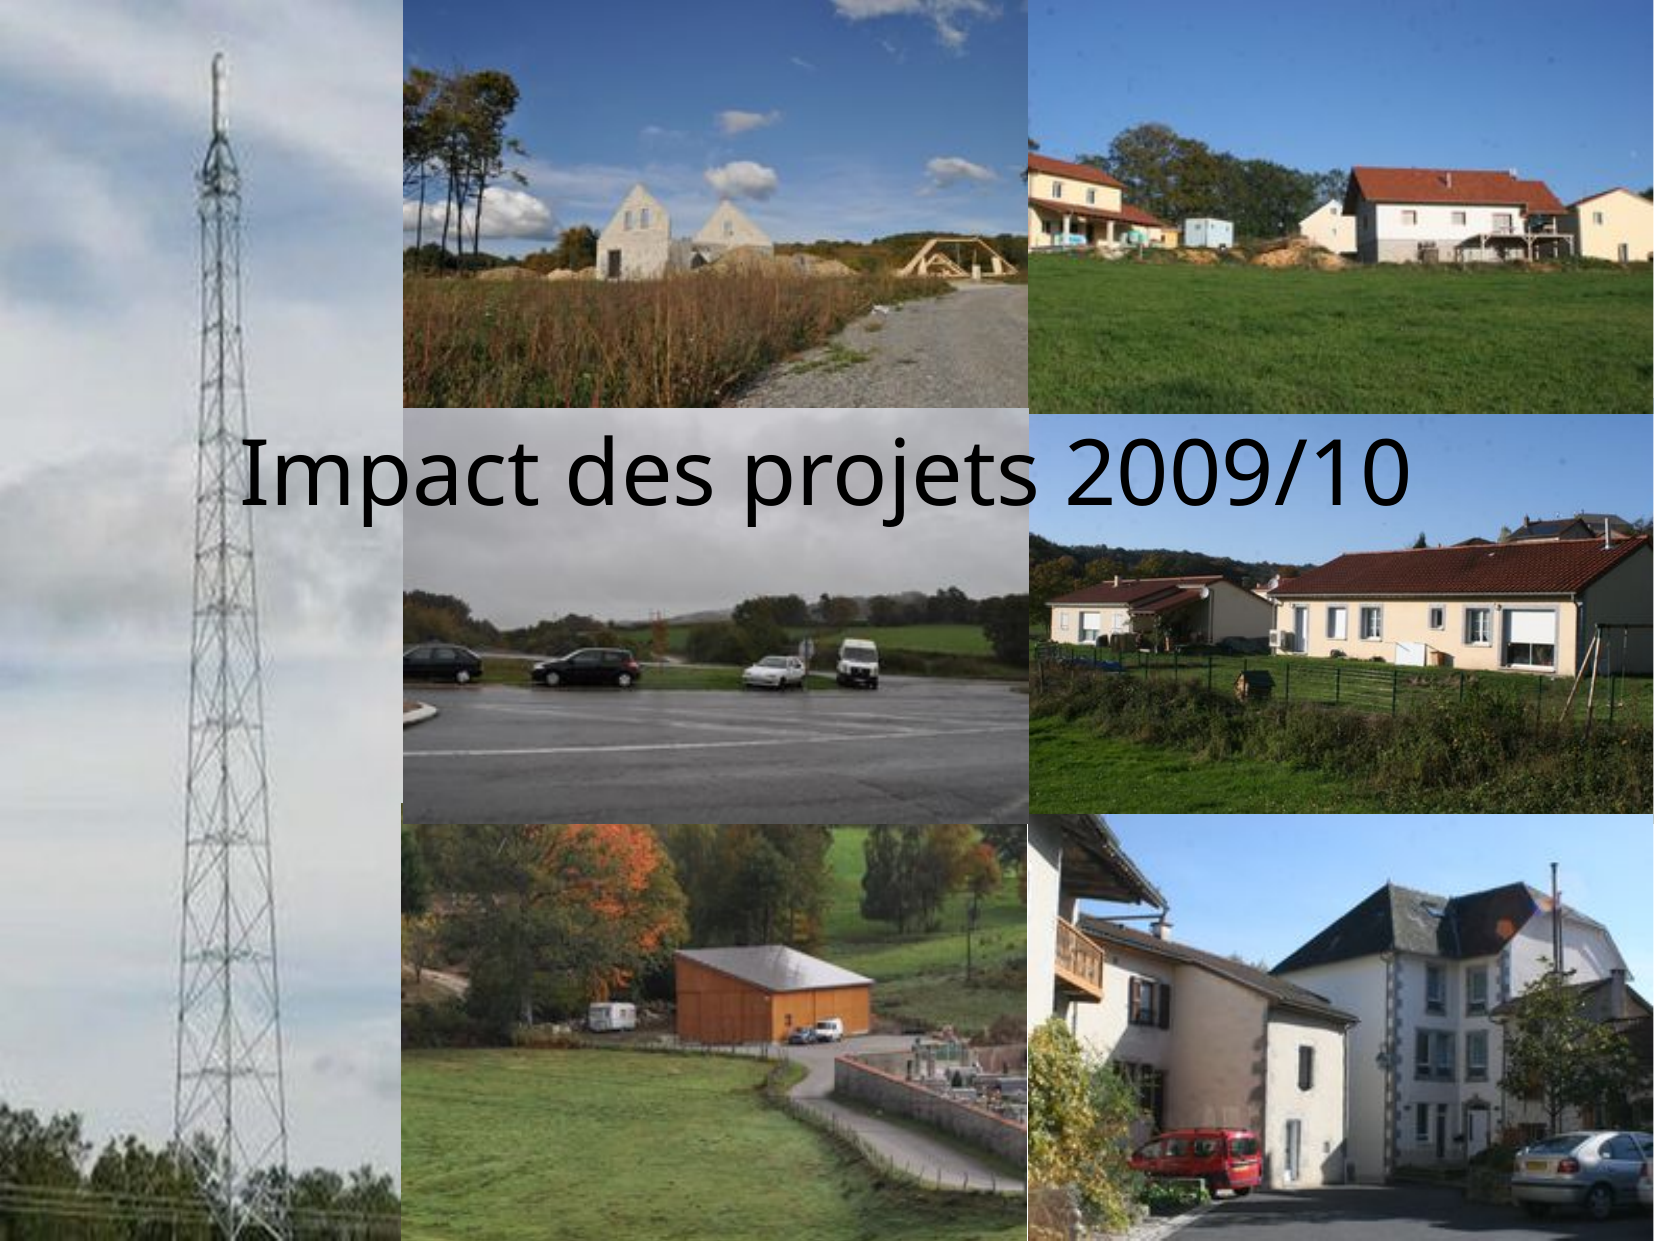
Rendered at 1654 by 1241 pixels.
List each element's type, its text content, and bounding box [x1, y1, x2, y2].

title Impact des projets 2009/10 [82, 366, 1571, 574]
picture [0, 0, 1654, 1241]
